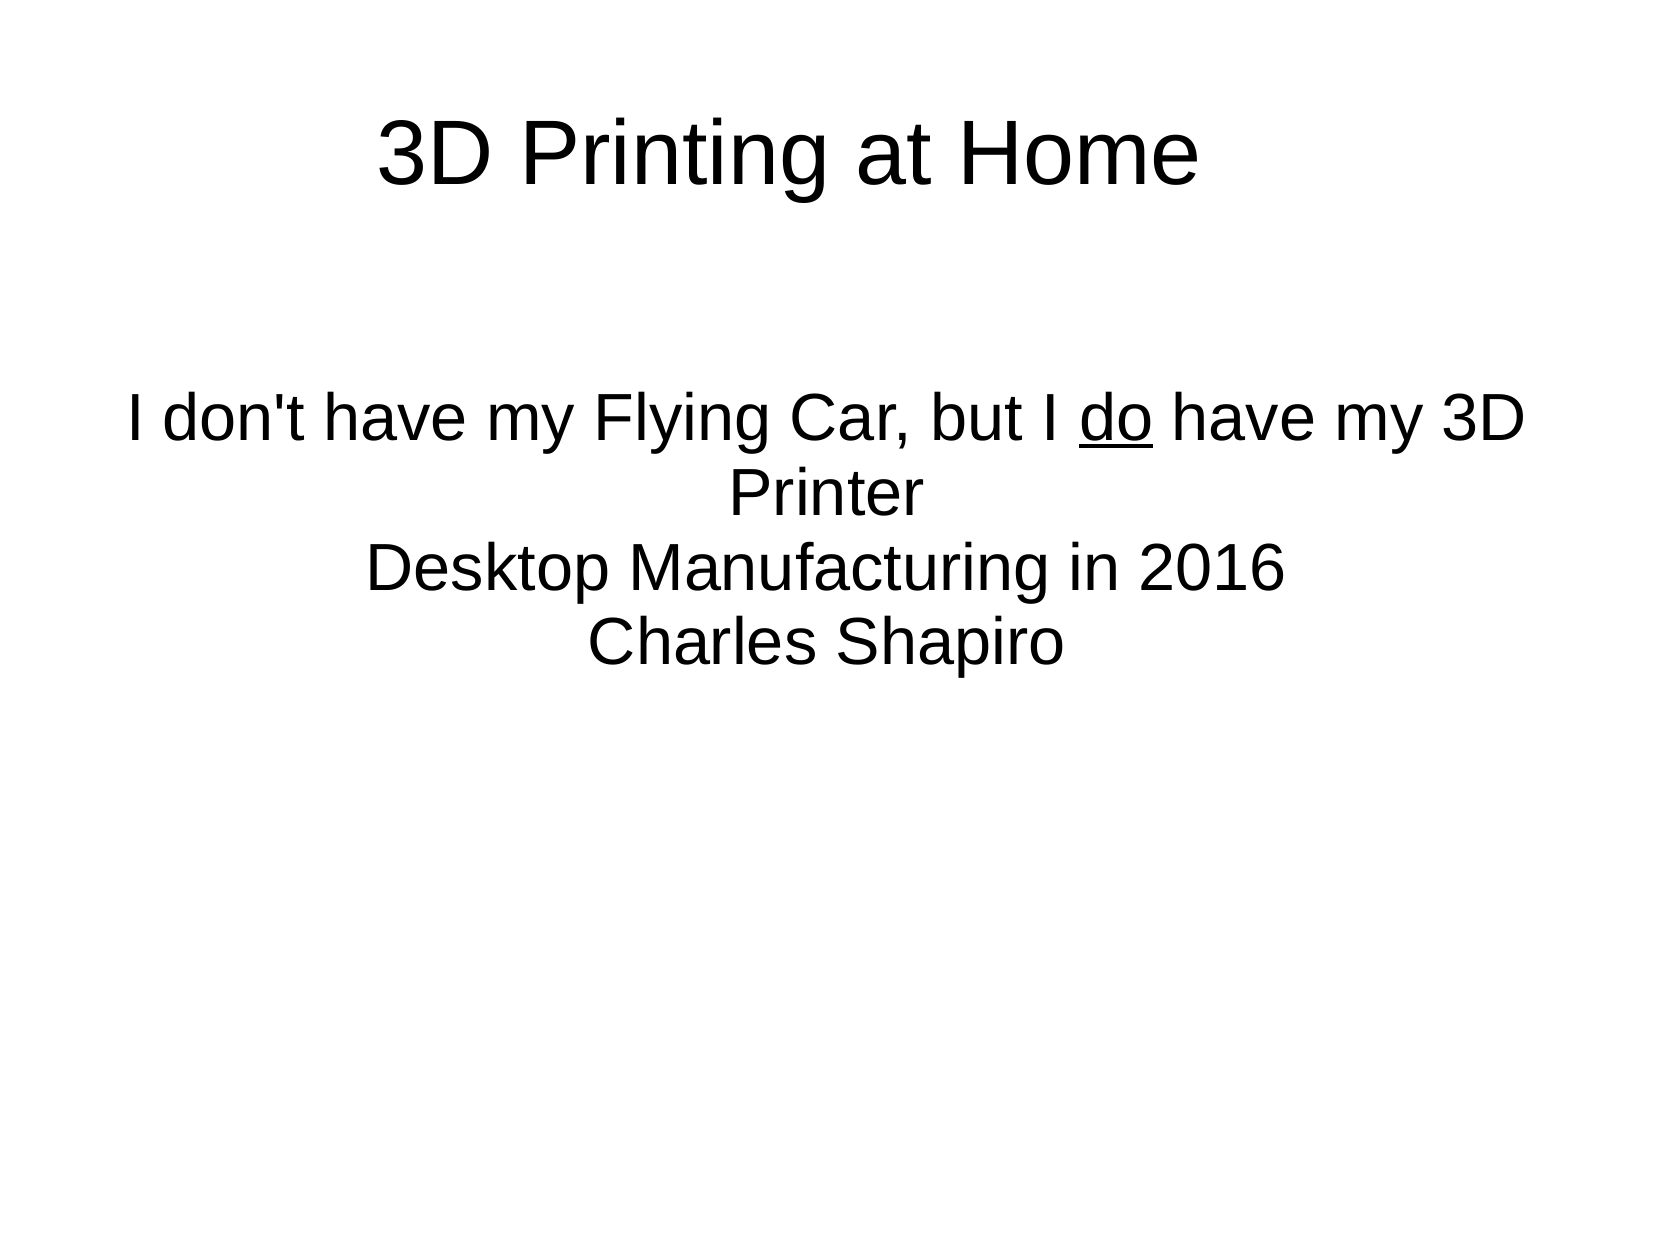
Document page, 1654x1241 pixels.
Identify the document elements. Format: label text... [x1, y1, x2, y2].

subtitle I don't have my Flying Car, but I do have my 3D Printer Desktop Manufacturing in 2016 Charles Shapiro [82, 49, 1571, 1010]
